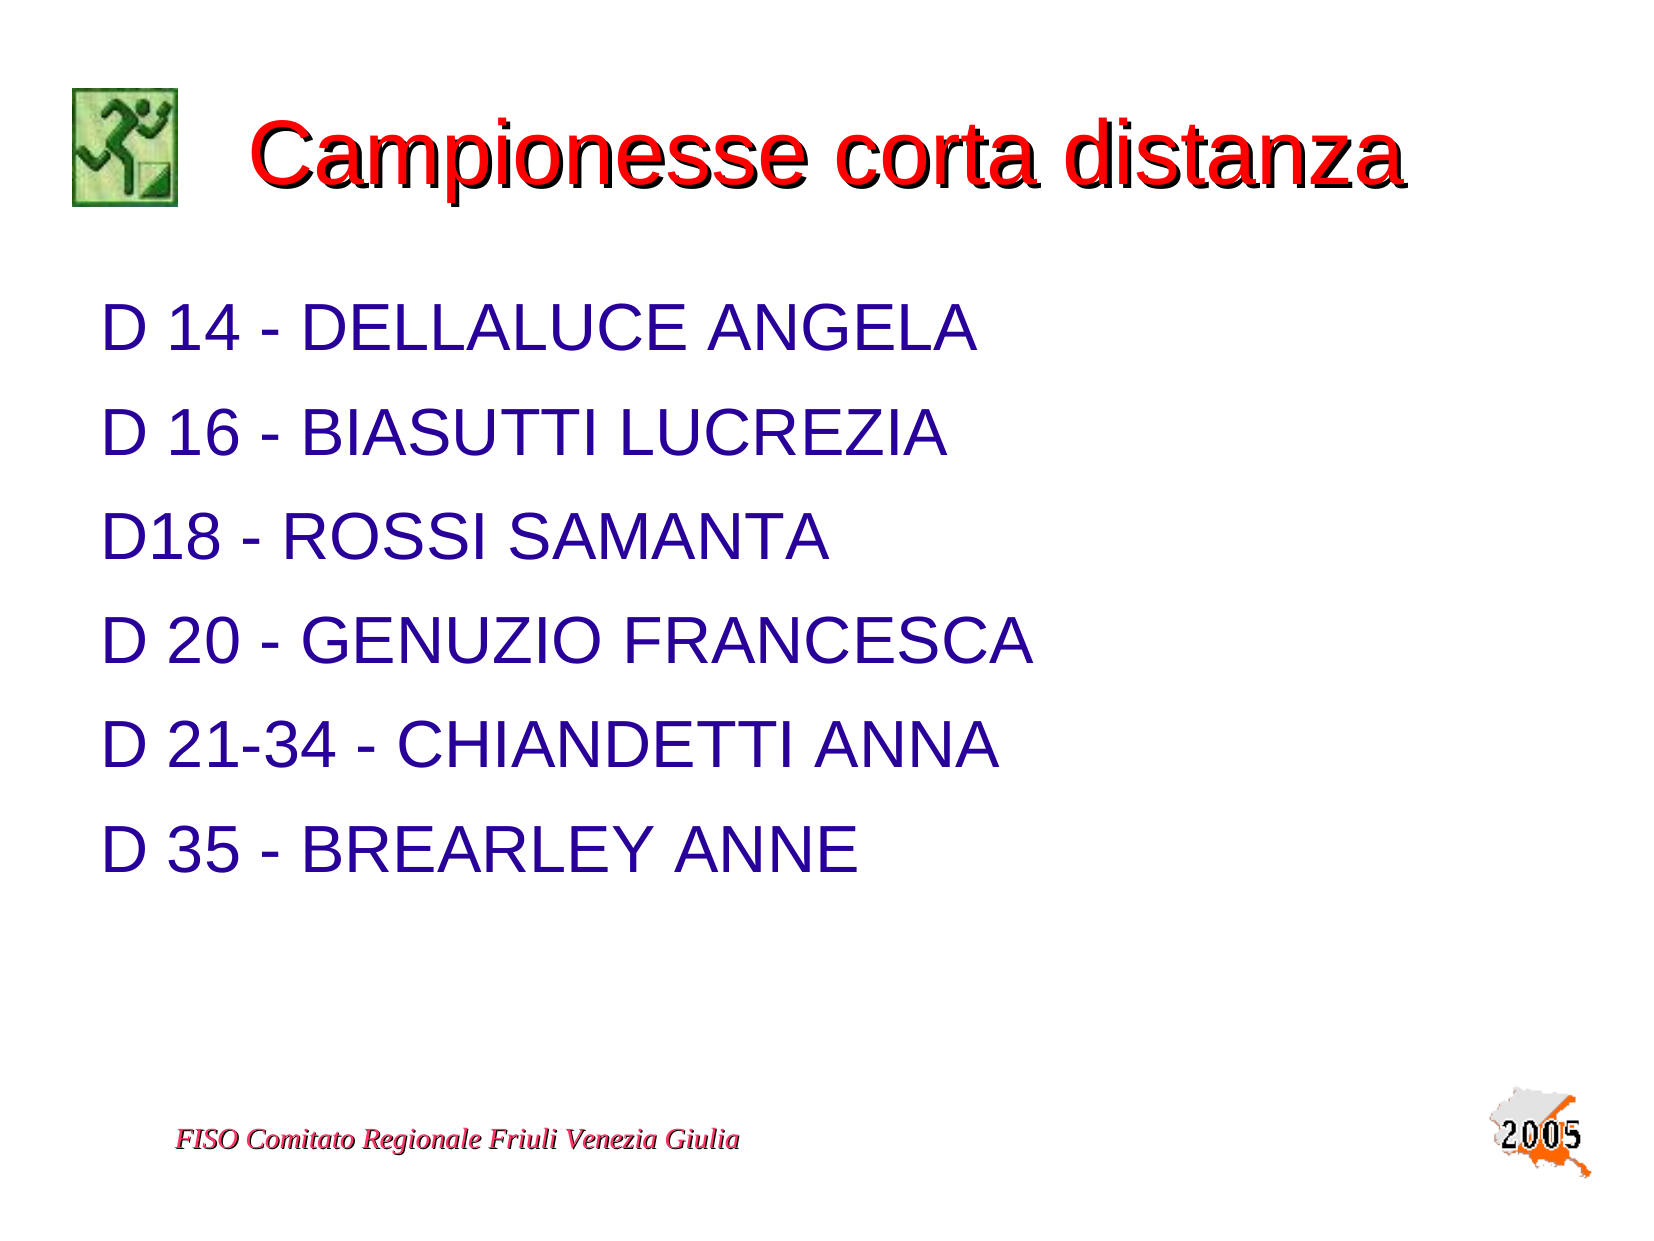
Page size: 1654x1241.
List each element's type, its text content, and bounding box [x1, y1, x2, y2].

title Campionesse corta distanza [82, 49, 1571, 257]
picture [72, 88, 178, 207]
picture [1488, 1081, 1595, 1182]
list D 14 - DELLALUCE ANGELA D 16 - BIASUTTI LUCREZIA D18 - ROSSI SAMANTA D 20 - GENUZIO FRANCESCA D 21-34 - CHIANDETTI ANNA D 35 - BREARLEY ANNE [82, 290, 1571, 1109]
